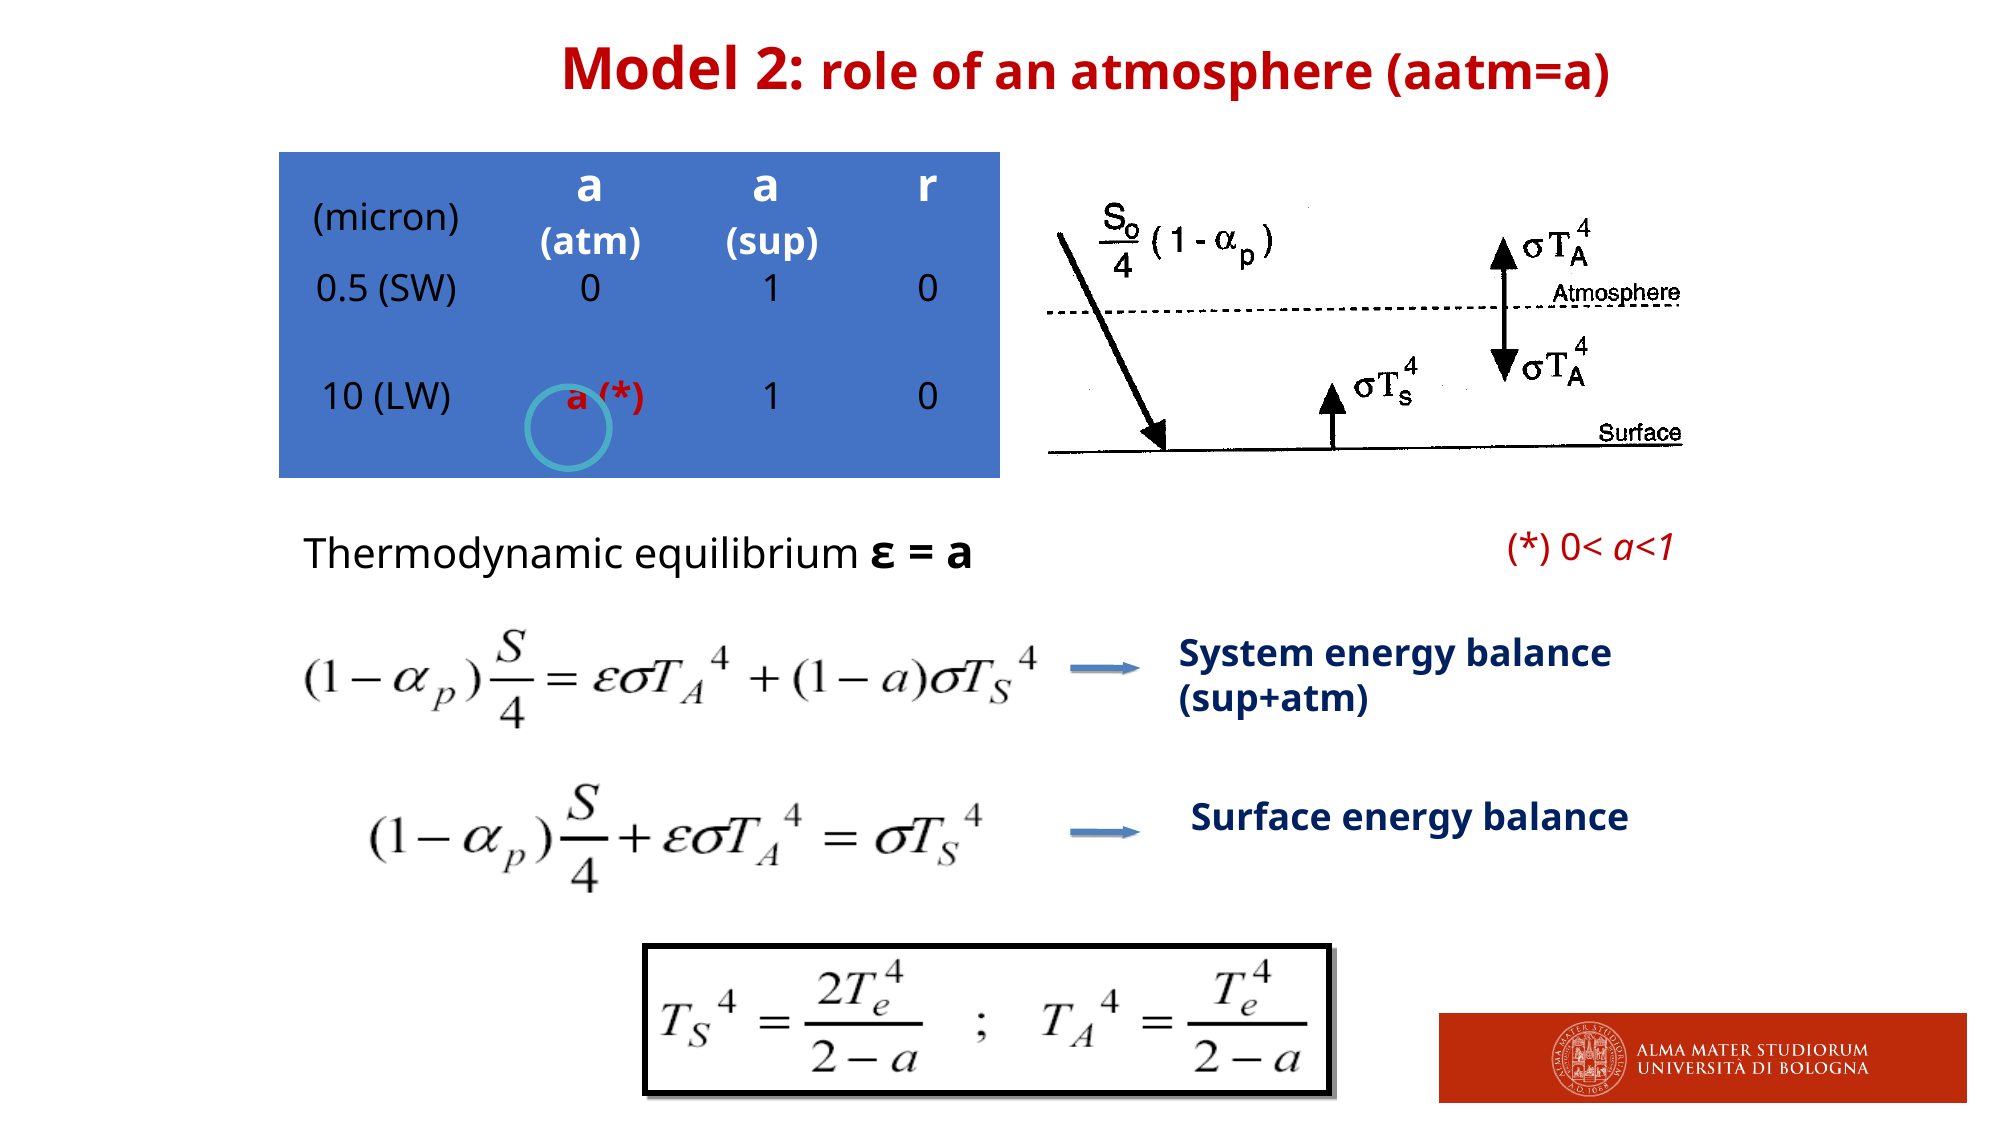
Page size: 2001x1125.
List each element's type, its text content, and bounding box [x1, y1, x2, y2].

table_header a (atm) [493, 152, 689, 261]
text_box [292, 738, 1668, 947]
table_header r [856, 152, 1000, 261]
table_cell 0 [856, 370, 1000, 478]
table_cell 1 [689, 261, 856, 370]
text_box Model 2: role of an atmosphere (aatm=a) [426, 7, 1745, 126]
text_box Thermodynamic equilibrium ε = a [288, 515, 1176, 585]
picture [999, 149, 1750, 464]
table_cell 0 [856, 261, 1000, 370]
table_cell 10 (LW) [279, 370, 493, 478]
table_cell 1 [689, 370, 856, 478]
table_cell 0 [493, 261, 689, 370]
table_cell 0.5 (SW) [279, 261, 493, 370]
picture [367, 779, 989, 903]
text_box (*) 0< a<1 [1492, 516, 1715, 576]
text_box System energy balance (sup+atm) [1164, 621, 1727, 751]
text_box Surface energy balance [1176, 785, 1715, 845]
picture [296, 621, 1047, 739]
table_header (micron) [279, 152, 493, 261]
picture [648, 949, 1326, 1090]
table_cell a (*) [493, 370, 689, 478]
table_header a (sup) [689, 152, 856, 261]
